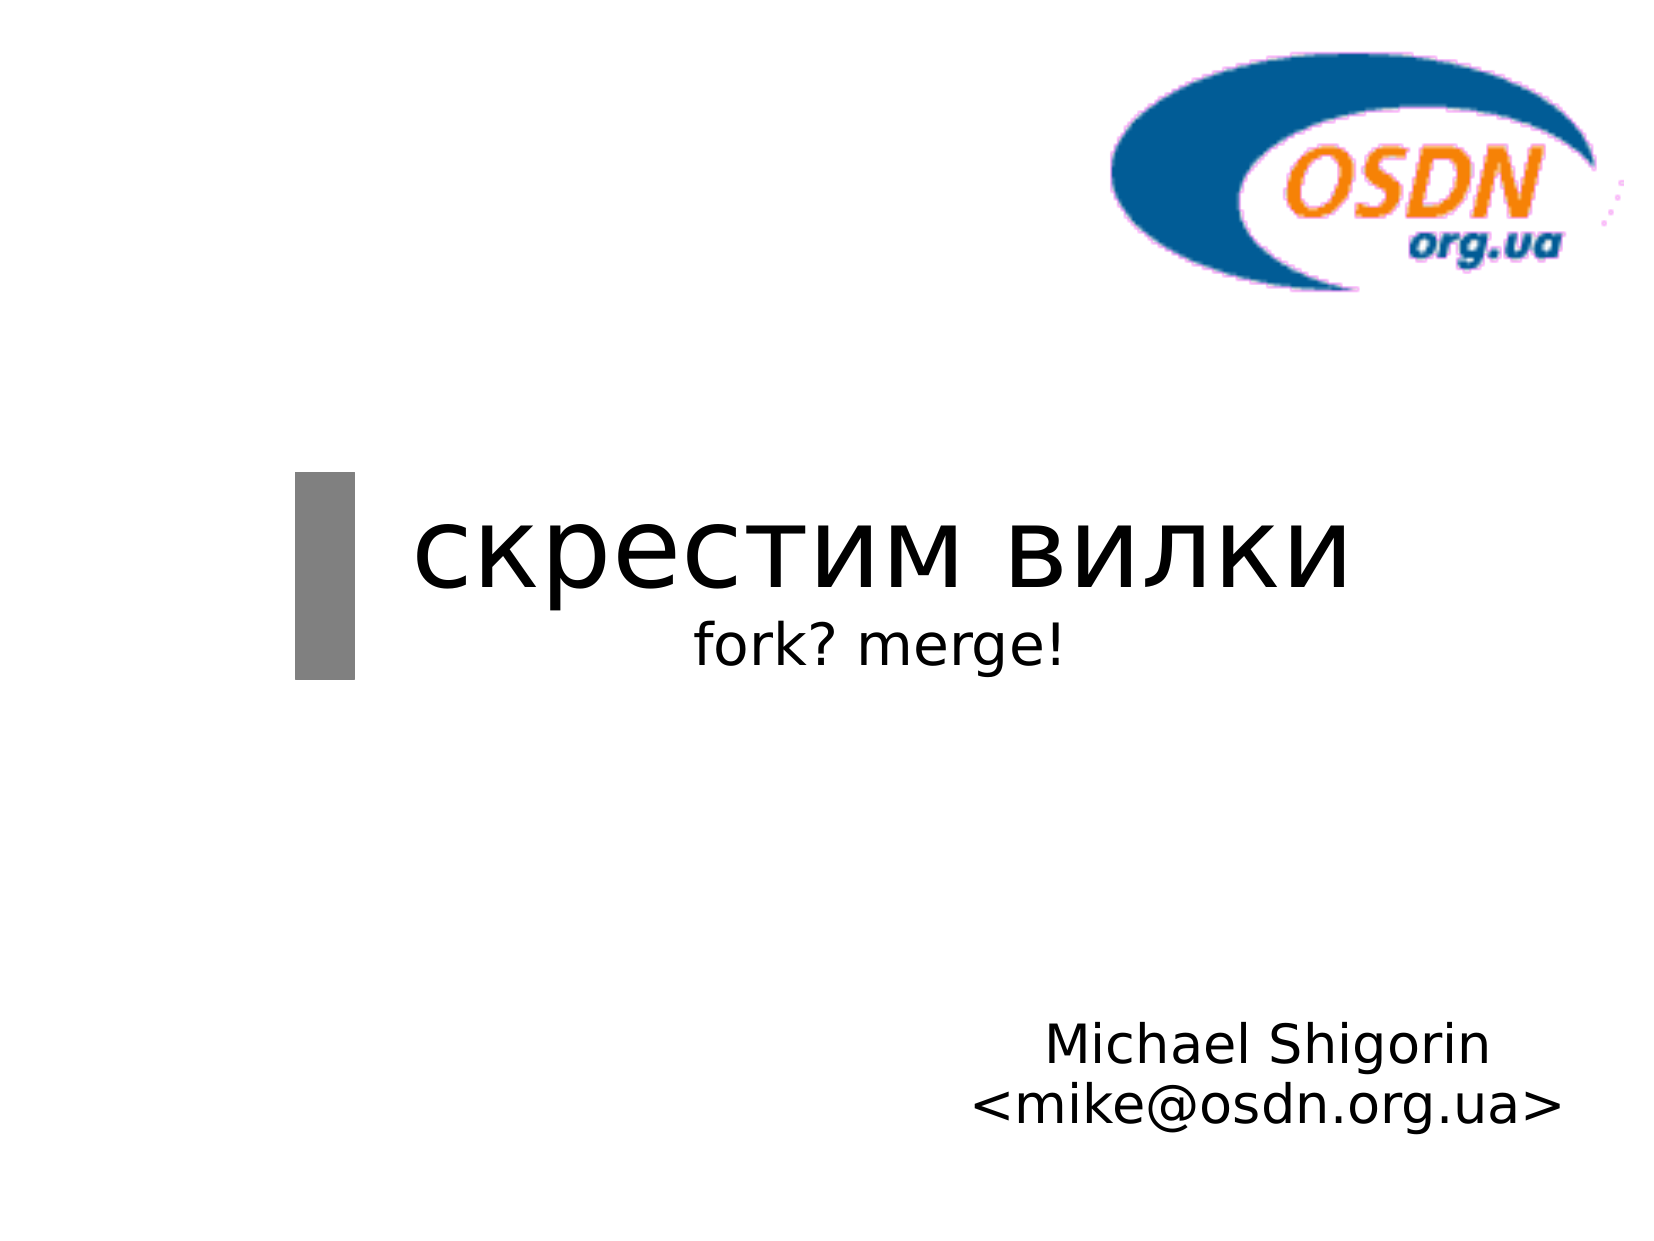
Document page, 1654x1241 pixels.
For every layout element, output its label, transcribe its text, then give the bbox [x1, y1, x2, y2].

text_box Michael Shigorin <mike@osdn.org.ua> [909, 1003, 1592, 1140]
text_box [295, 472, 355, 680]
text_box скрестим вилки fork? merge! [356, 472, 1347, 678]
picture [1092, 36, 1624, 296]
